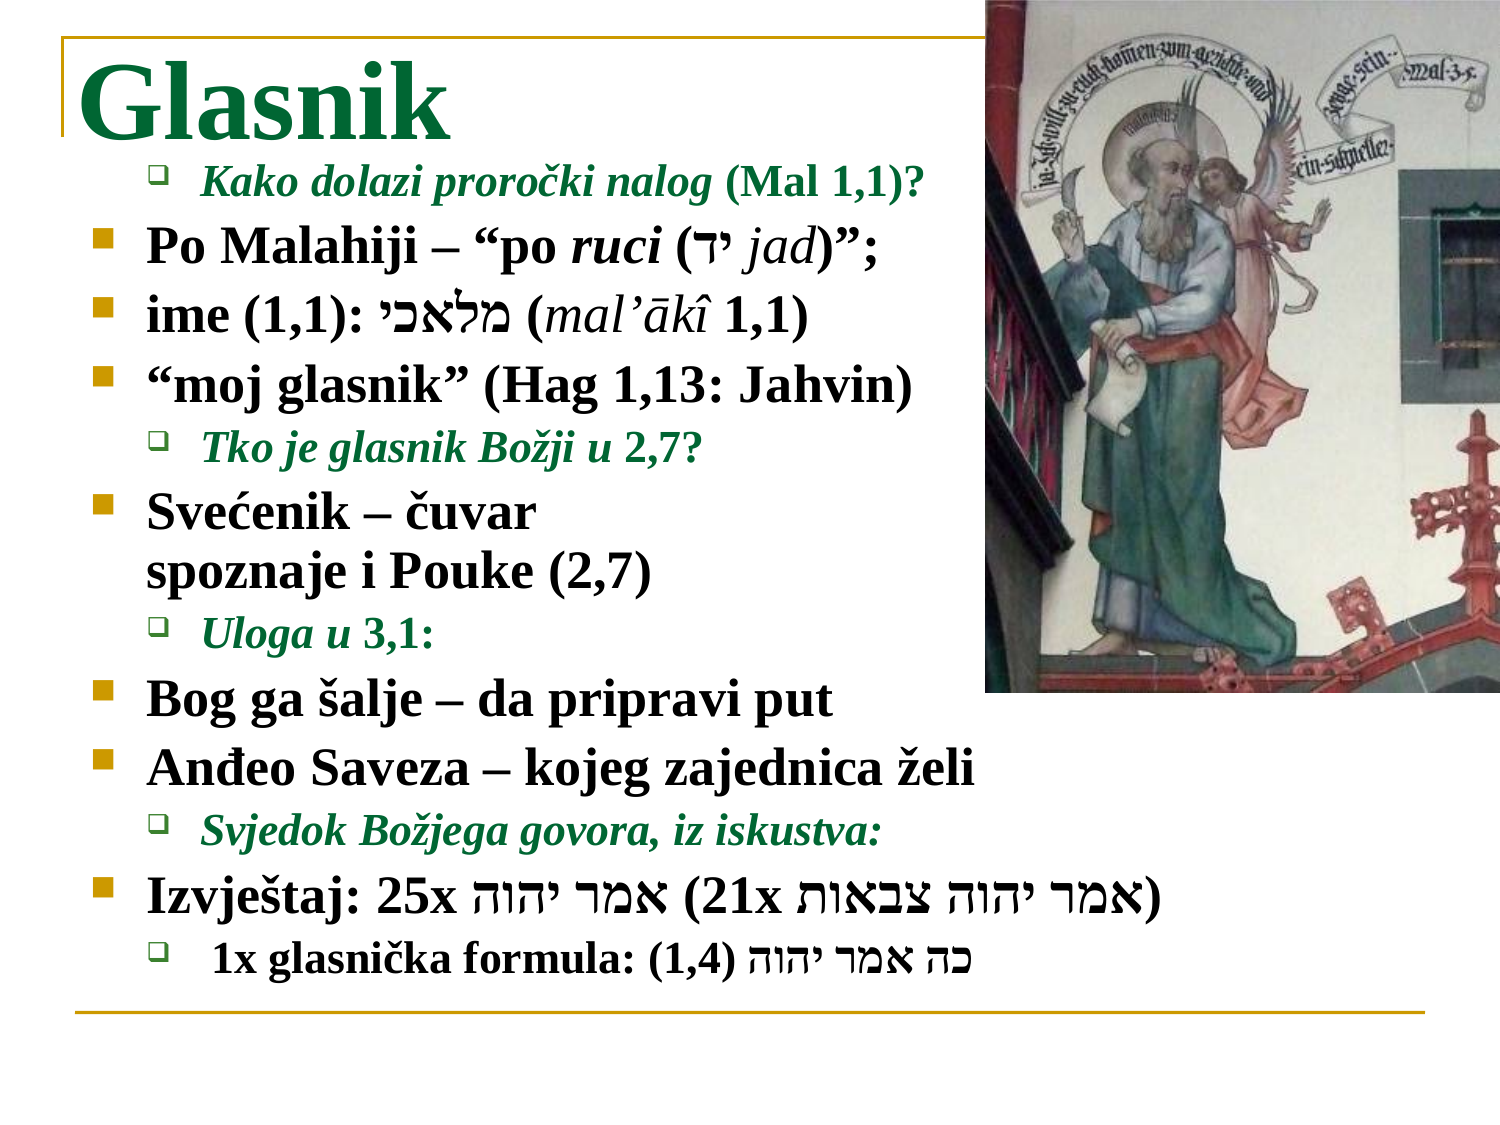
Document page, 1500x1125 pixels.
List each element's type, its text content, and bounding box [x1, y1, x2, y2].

list Kako dolazi proročki nalog (Mal 1,1)? Po Malahiji – “po ruci (יד jad)”; ime (1,1): מלאכי (mal’ākî 1,1) “moj glasnik” (Hag 1,13: Jahvin) Tko je glasnik Božji u 2,7? Svećenik – čuvar spoznaje i Pouke (2,7) Uloga u 3,1: Bog ga šalje – da pripravi put Anđeo Saveza – kojeg zajednica želi Svjedok Božjega govora, iz iskustva: Izvještaj: 25x אמר יהוה (21x אמר יהוה צבאות) 1x glasnička formula: כה אמר יהוה (1,4) [75, 148, 1425, 1006]
title Glasnik [61, 19, 985, 207]
picture [985, 0, 1500, 693]
